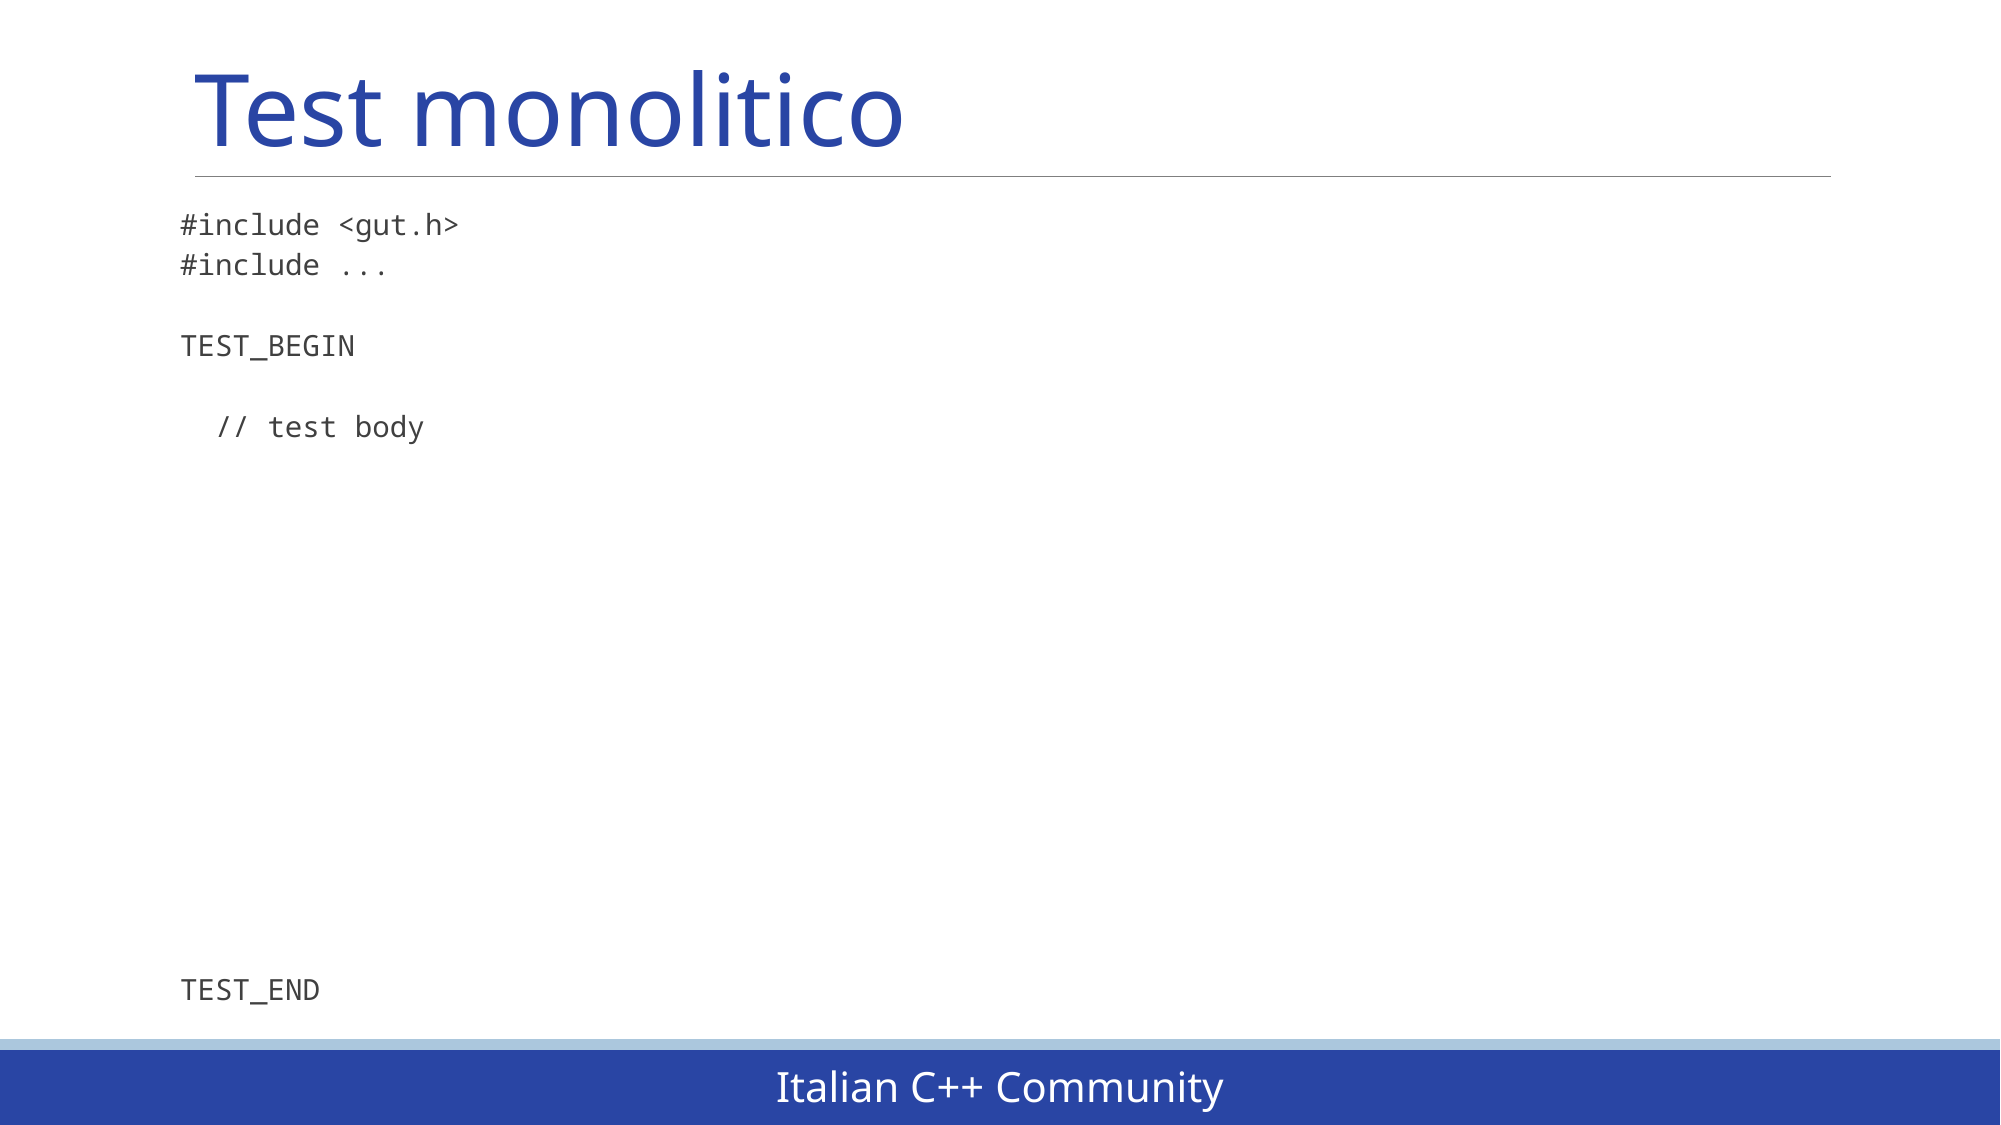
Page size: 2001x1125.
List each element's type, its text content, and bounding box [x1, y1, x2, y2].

list #include <gut.h> #include ... TEST_BEGIN // test body TEST_END [179, 202, 1830, 1011]
title Test monolitico [179, 2, 1830, 175]
